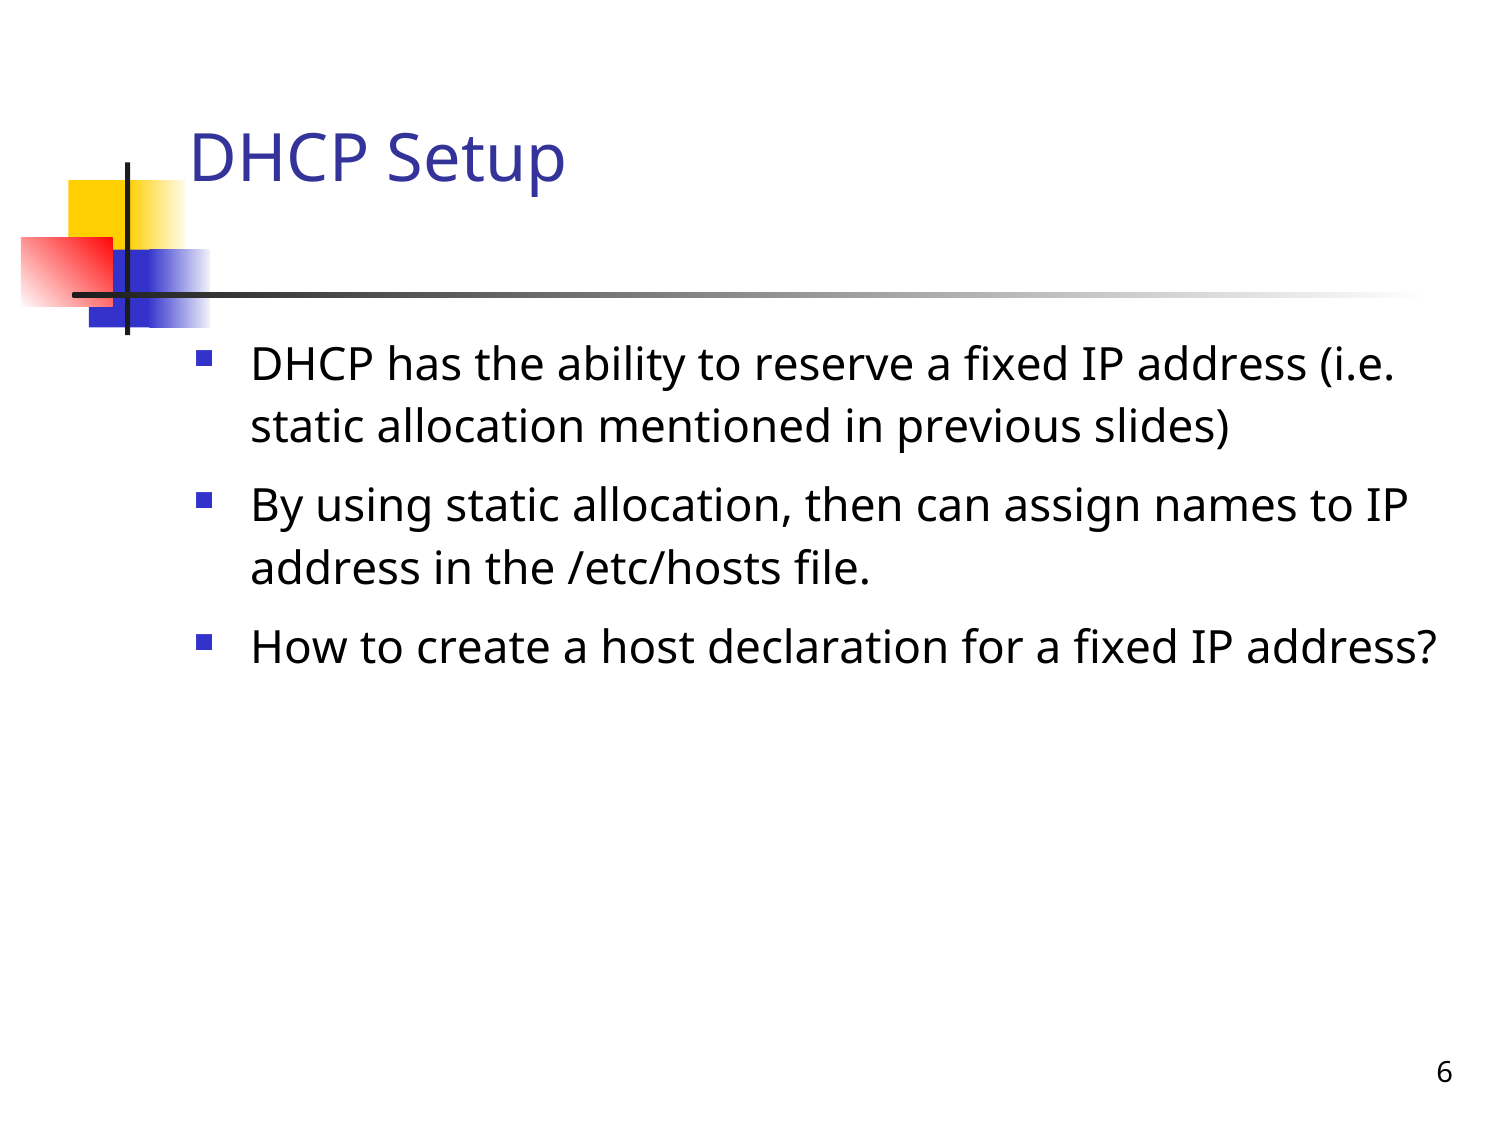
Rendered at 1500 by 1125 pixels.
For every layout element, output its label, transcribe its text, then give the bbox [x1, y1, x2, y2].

title DHCP Setup [188, 42, 1468, 268]
list DHCP has the ability to reserve a fixed IP address (i.e. static allocation mentioned in previous slides) By using static allocation, then can assign names to IP address in the /etc/hosts file. How to create a host declaration for a fixed IP address? [193, 331, 1469, 1059]
